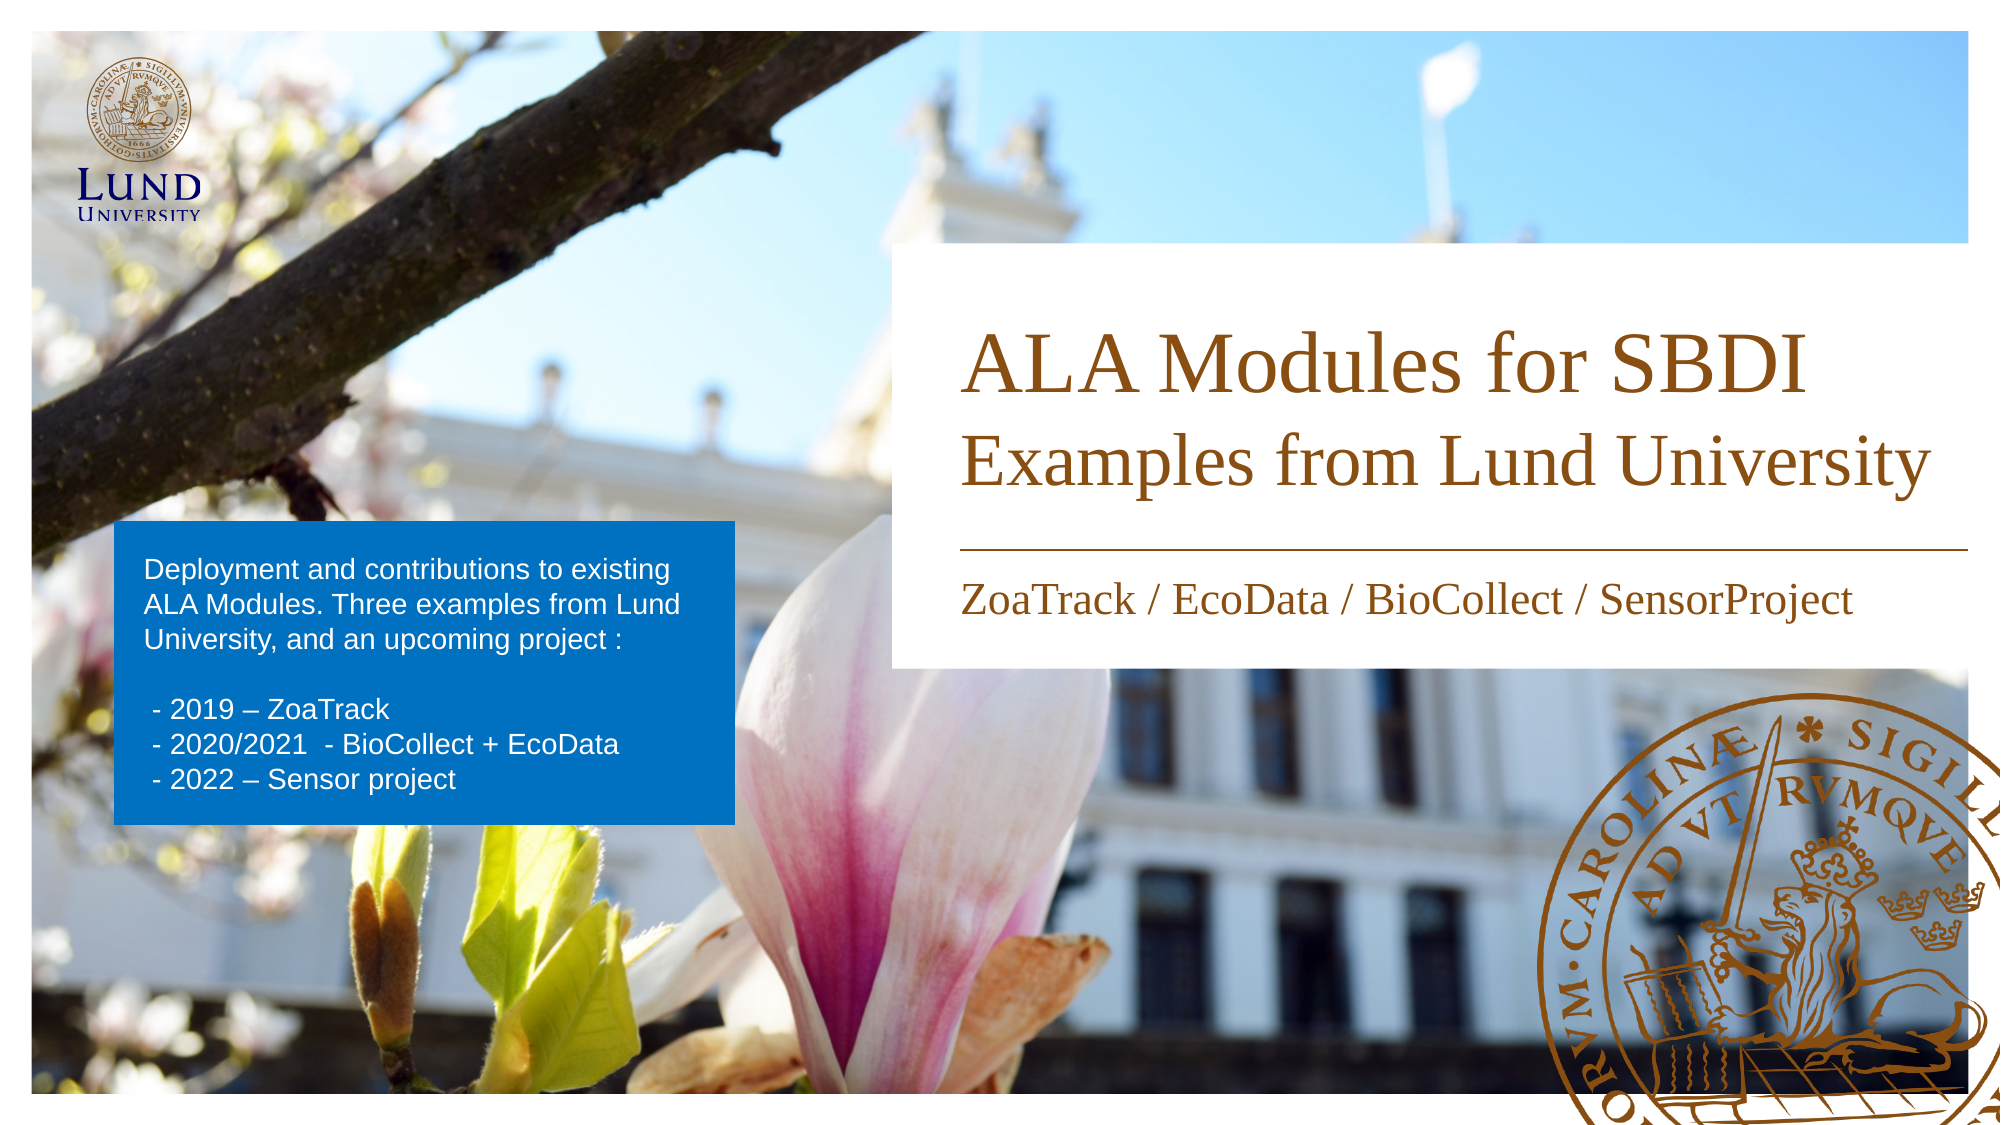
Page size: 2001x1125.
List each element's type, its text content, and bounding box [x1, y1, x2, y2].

title ZoaTrack / EcoData / BioCollect / SensorProject [960, 569, 1951, 646]
picture [31, 31, 2000, 1125]
title ALA Modules for SBDI Examples from Lund University [960, 305, 1969, 411]
text_box Deployment and contributions to existing ALA Modules. Three examples from Lund University, and an upcoming project : - 2019 – ZoaTrack - 2020/2021 - BioCollect + EcoData - 2022 – Sensor project [114, 521, 735, 825]
